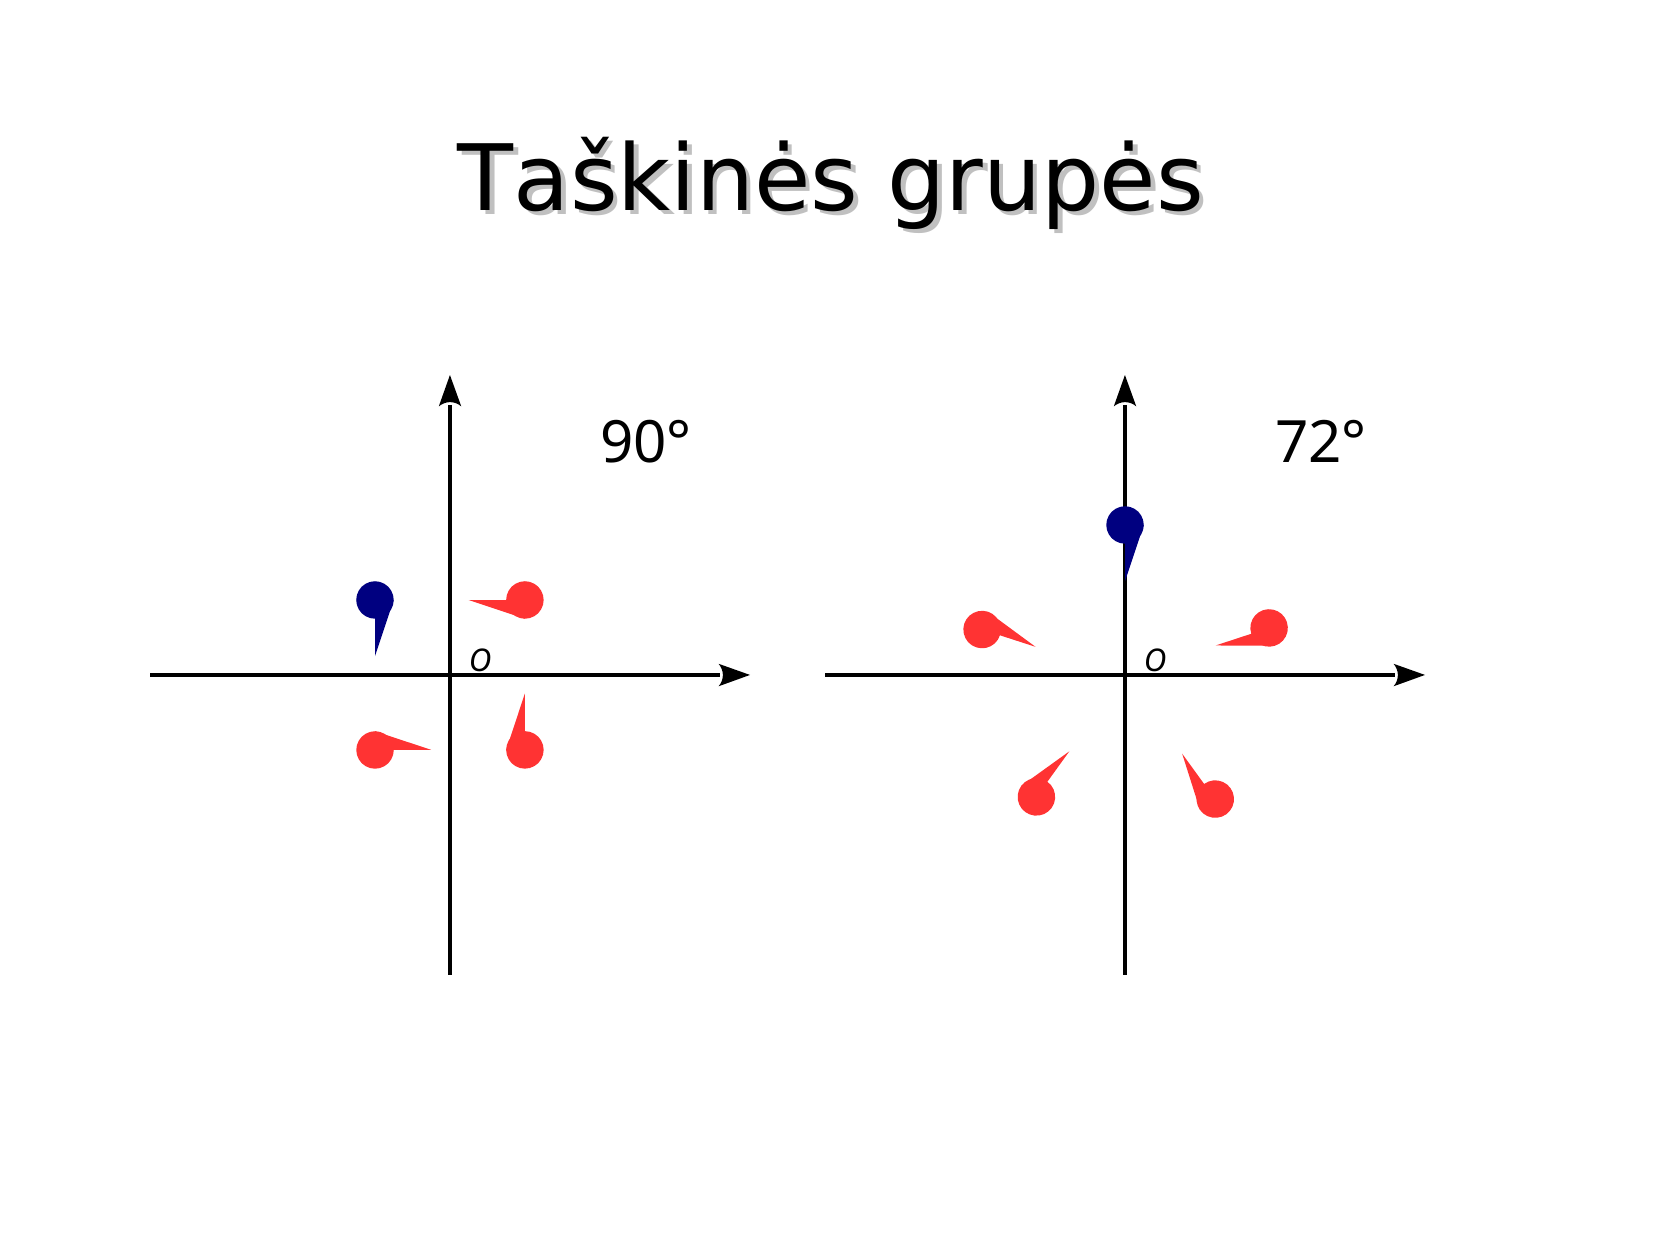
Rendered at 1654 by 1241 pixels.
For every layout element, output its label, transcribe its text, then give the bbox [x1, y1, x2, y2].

text_box O [468, 637, 525, 680]
text_box [1017, 751, 1070, 816]
text_box O [1143, 637, 1200, 680]
text_box [506, 693, 544, 769]
text_box [468, 581, 544, 619]
text_box 72° [1275, 400, 1398, 469]
title Taškinės grupės [125, 75, 1538, 283]
text_box [963, 610, 1036, 649]
text_box [356, 731, 432, 769]
text_box [1215, 609, 1288, 647]
text_box 90° [600, 400, 723, 469]
text_box [1182, 753, 1234, 818]
text_box [356, 581, 394, 657]
text_box [1106, 506, 1144, 582]
